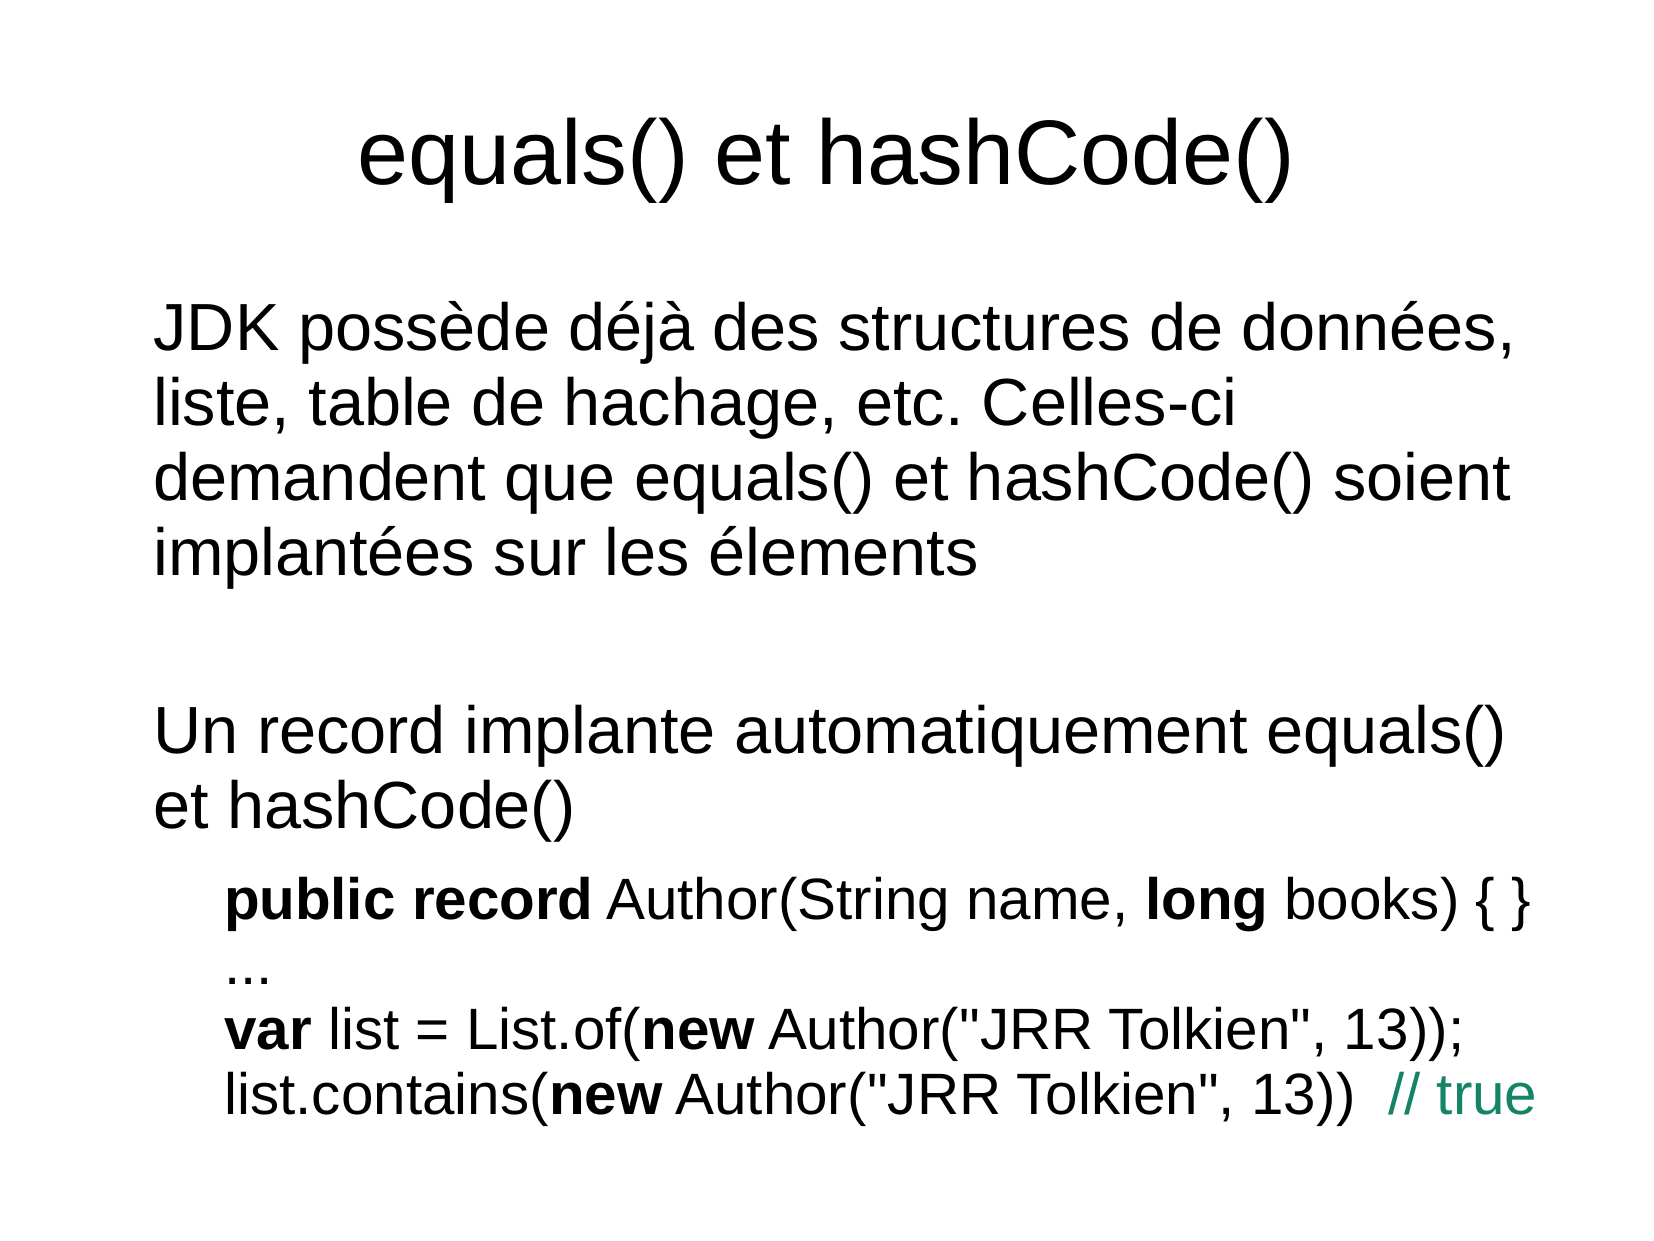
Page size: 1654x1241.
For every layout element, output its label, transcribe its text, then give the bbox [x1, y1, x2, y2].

title equals() et hashCode() [82, 49, 1571, 257]
list JDK possède déjà des structures de données, liste, table de hachage, etc. Celles-ci demandent que equals() et hashCode() soient implantées sur les élements Un record implante automatiquement equals() et hashCode() public record Author(String name, long books) { } ... var list = List.of(new Author("JRR Tolkien", 13)); list.contains(new Author("JRR Tolkien", 13)) // true [82, 290, 1571, 1141]
